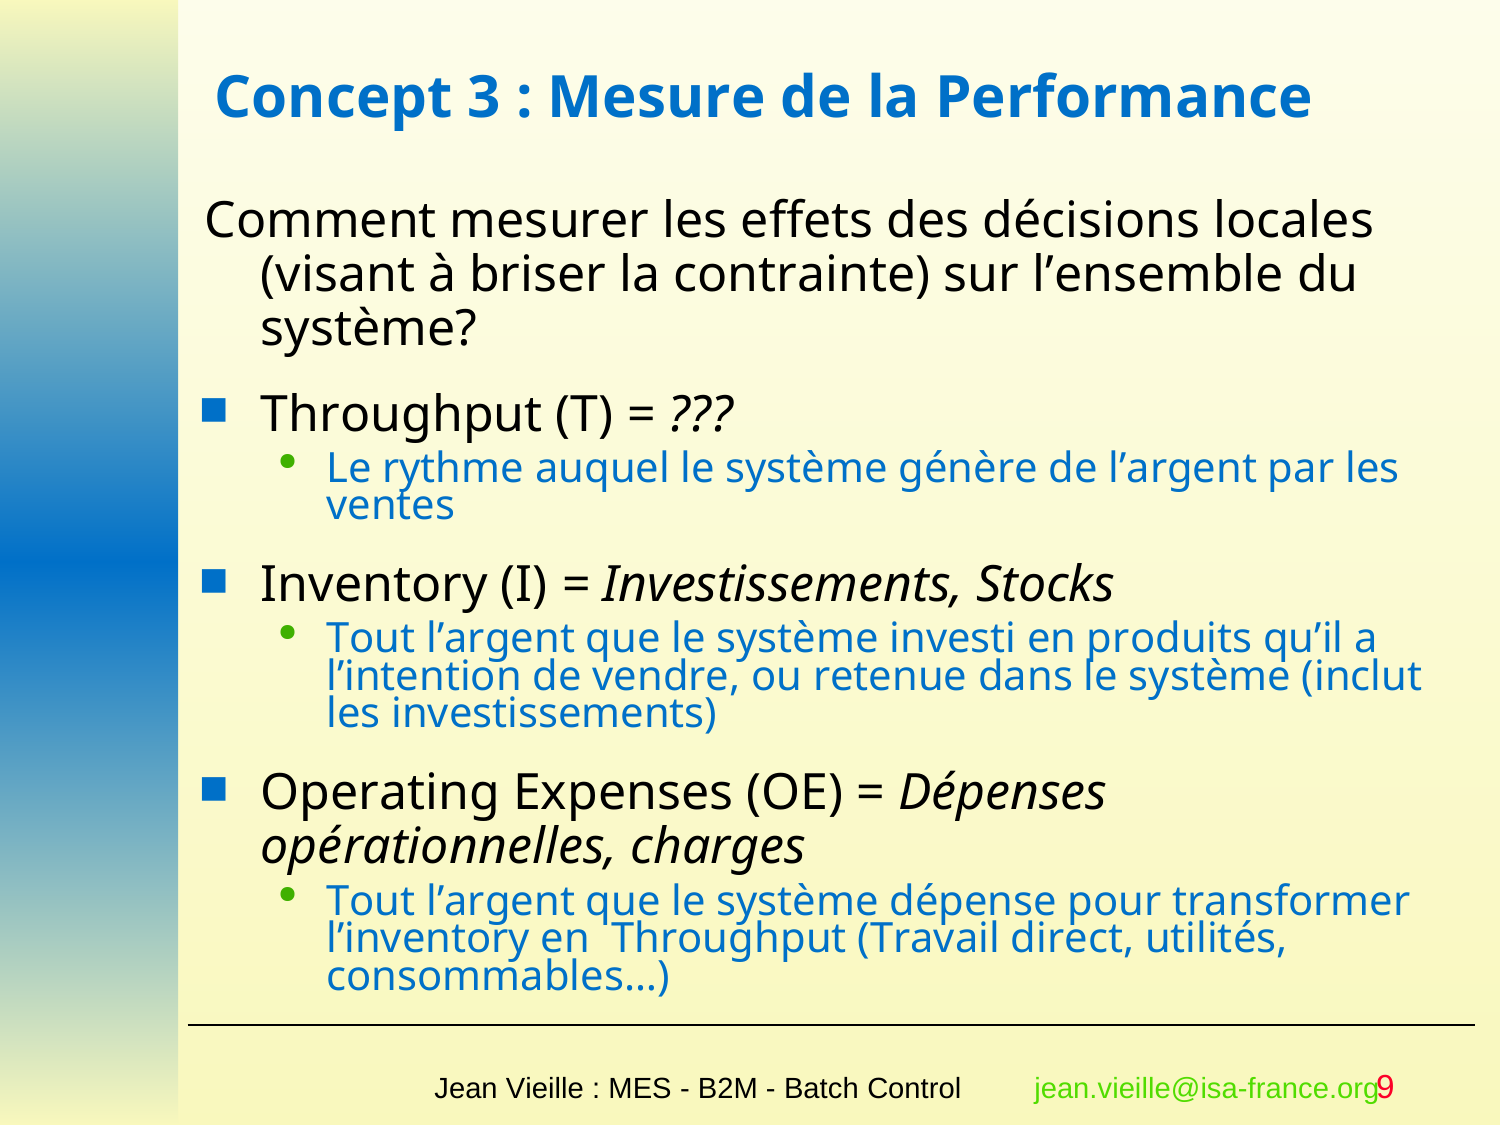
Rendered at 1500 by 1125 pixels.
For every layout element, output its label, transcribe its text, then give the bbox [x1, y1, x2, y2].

list Comment mesurer les effets des décisions locales (visant à briser la contrainte) sur l’ensemble du système? Throughput (T) = ??? Le rythme auquel le système génère de l’argent par les ventes Inventory (I) = Investissements, Stocks Tout l’argent que le système investi en produits qu’il a l’intention de vendre, ou retenue dans le système (inclut les investissements) Operating Expenses (OE) = Dépenses opérationnelles, charges Tout l’argent que le système dépense pour transformer l’inventory en Throughput (Travail direct, utilités, consommables…) [189, 187, 1468, 1005]
title Concept 3 : Mesure de la Performance [199, 24, 1466, 163]
